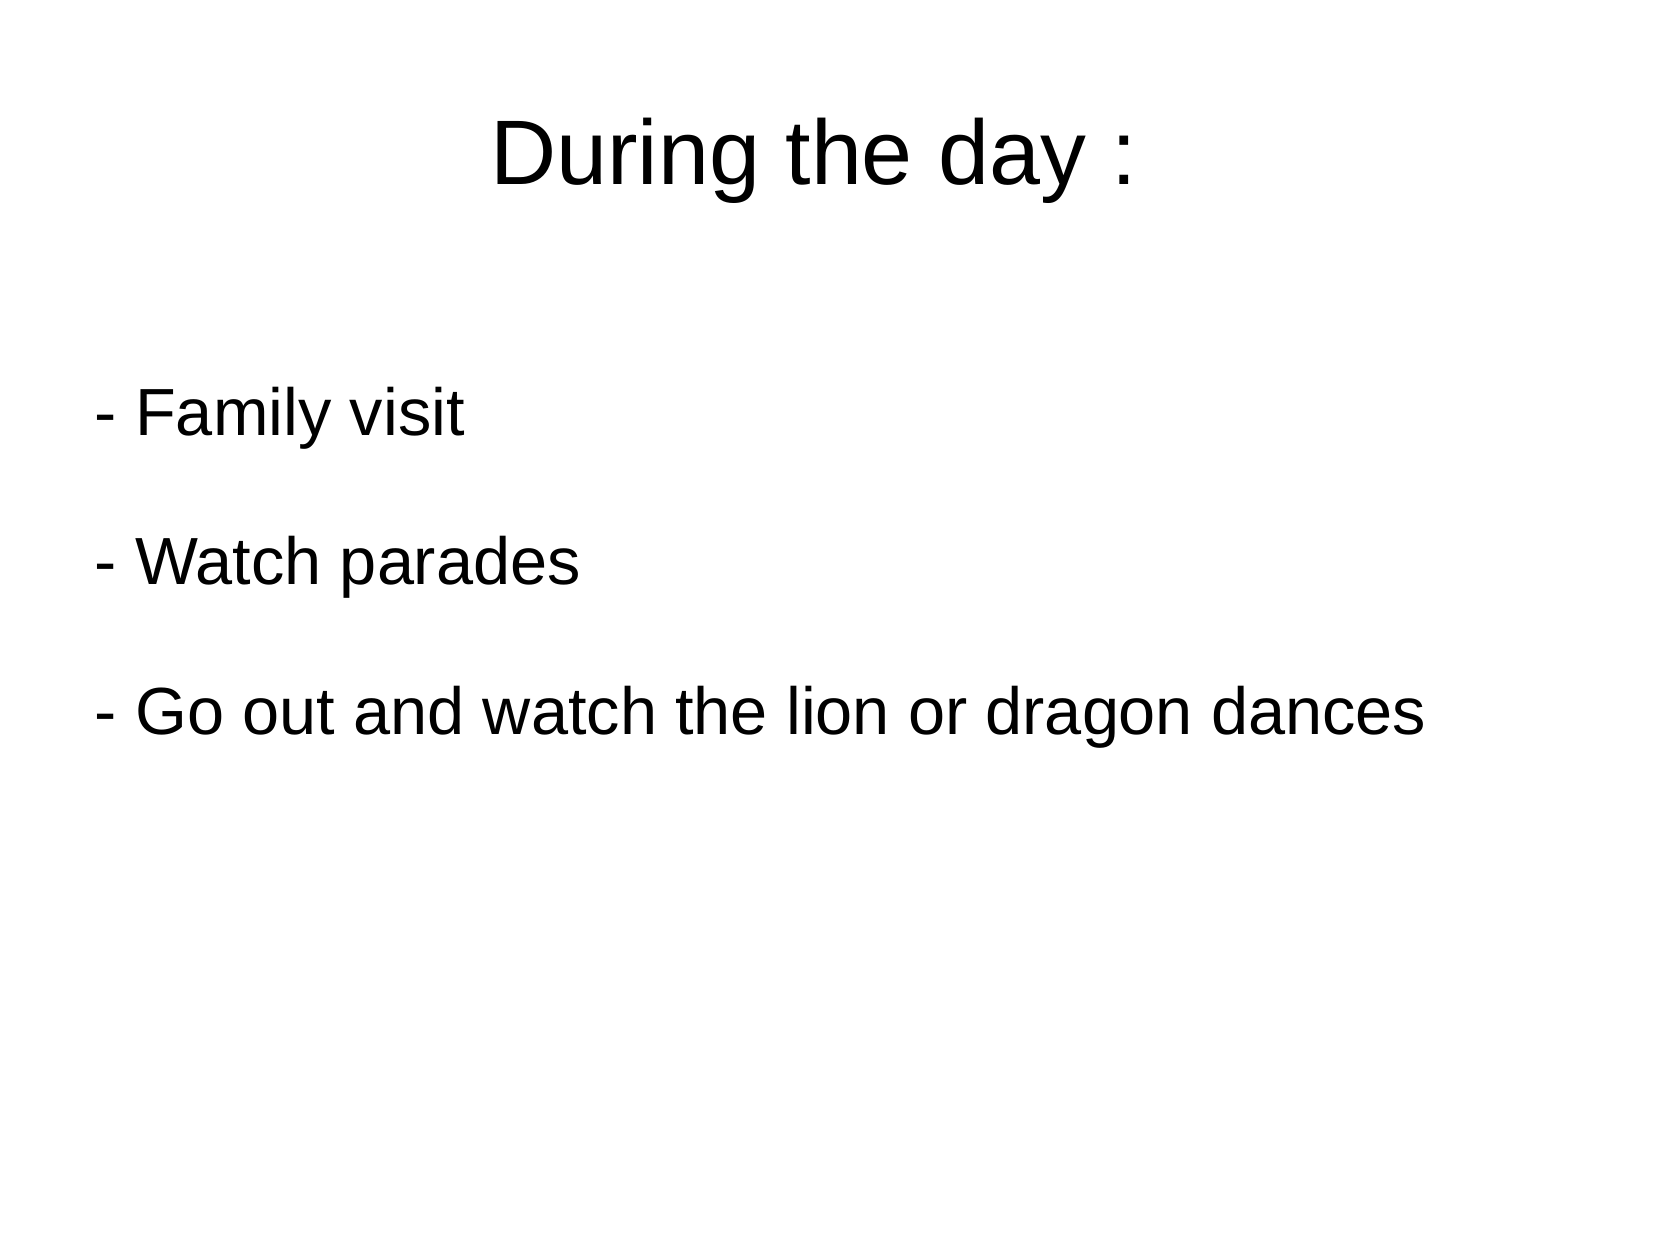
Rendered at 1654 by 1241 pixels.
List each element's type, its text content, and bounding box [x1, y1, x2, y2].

subtitle - Family visit - Watch parades - Go out and watch the lion or dragon dances [94, 201, 1583, 922]
title During the day : [82, 49, 1571, 257]
